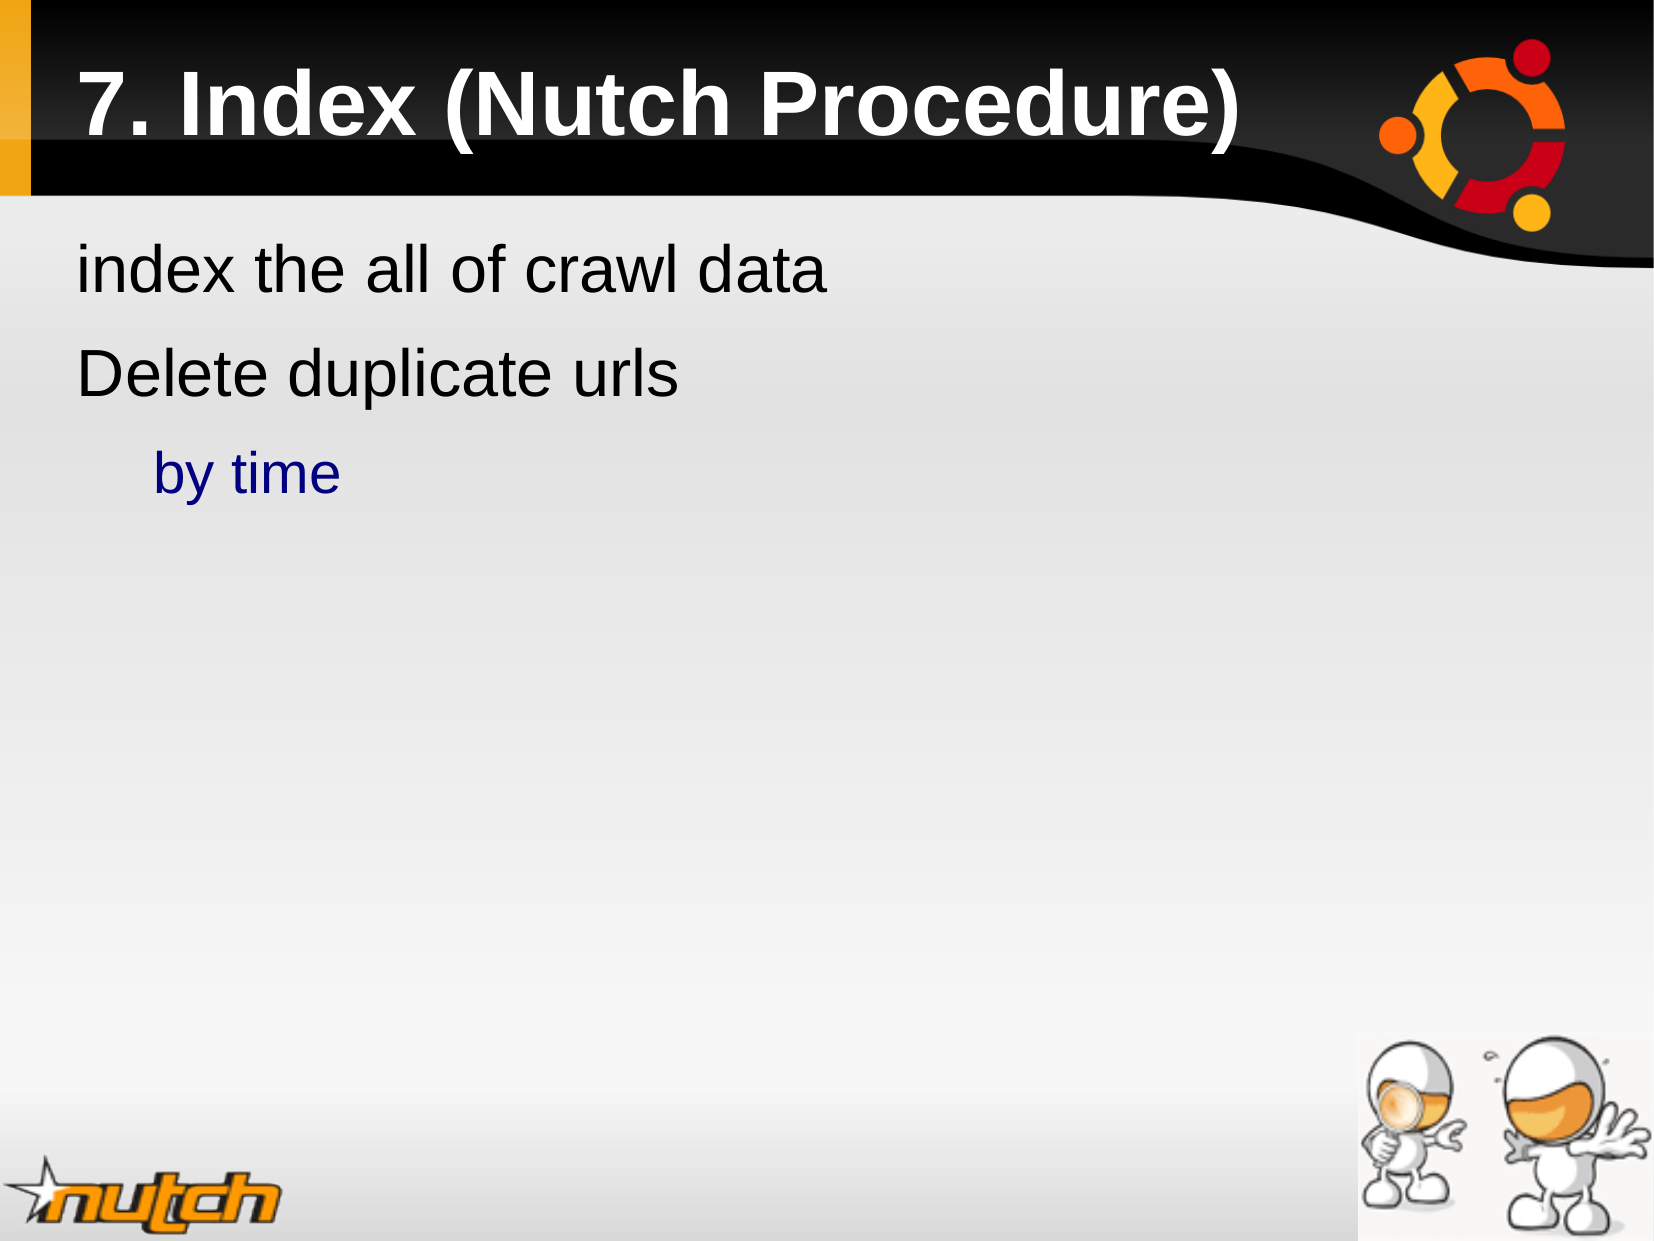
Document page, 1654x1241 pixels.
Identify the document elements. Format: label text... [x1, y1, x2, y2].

picture [0, 0, 1654, 1241]
list index the all of crawl data Delete duplicate urls by time [59, 232, 1625, 1036]
title 7. Index (Nutch Procedure) [76, 7, 1565, 200]
